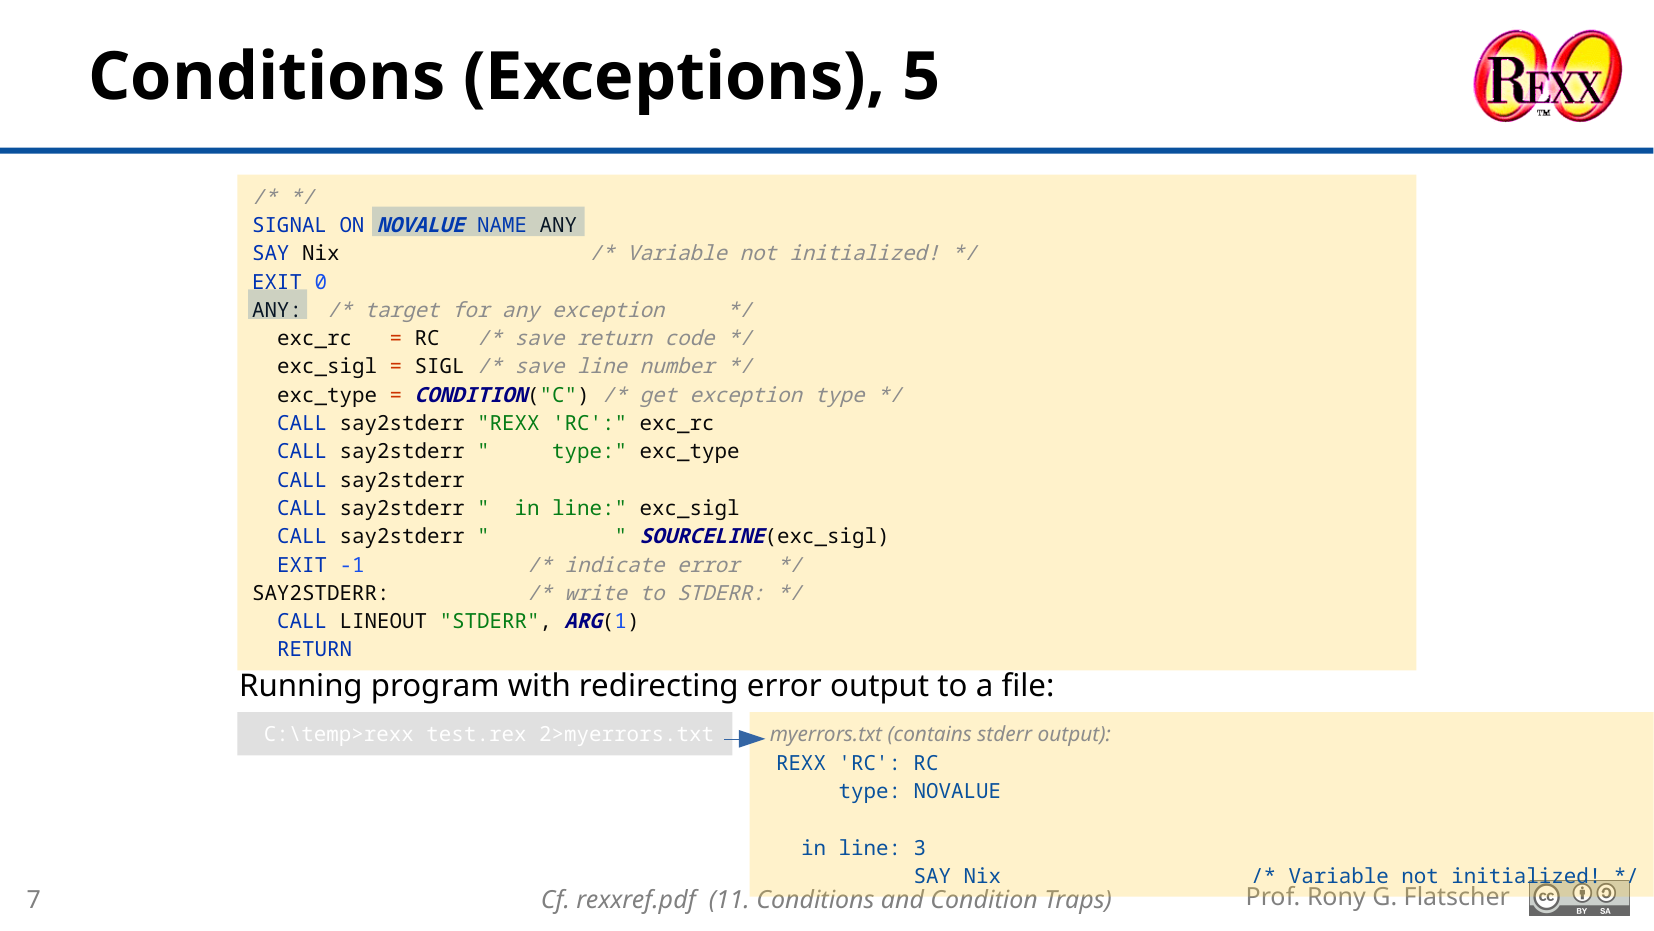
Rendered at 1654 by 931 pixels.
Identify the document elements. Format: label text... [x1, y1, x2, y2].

text_box myerrors.txt (contains stderr output): REXX 'RC': RC type: NOVALUE in line: 3 SAY Nix /* Variable not initialized! */ [749, 712, 1654, 889]
text_box [248, 289, 308, 319]
text_box [372, 206, 585, 237]
text_box /* */ SIGNAL ON NOVALUE NAME ANY SAY Nix /* Variable not initialized! */ EXIT 0 ANY: /* target for any exception */ exc_rc = RC /* save return code */ exc_sigl = SIGL /* save line number */ exc_type = CONDITION("C") /* get exception type */ CALL say2stderr "REXX 'RC':" exc_rc CALL say2stderr " type:" exc_type CALL say2stderr CALL say2stderr " in line:" exc_sigl CALL say2stderr " " SOURCELINE(exc_sigl) EXIT -1 /* indicate error */ SAY2STDERR: /* write to STDERR: */ CALL LINEOUT "STDERR", ARG(1) RETURN [237, 174, 1417, 649]
text_box Cf. rexxref.pdf (11. Conditions and Condition Traps) [0, 874, 1654, 922]
text_box Running program with redirecting error output to a file: [224, 655, 1411, 752]
title Conditions (Exceptions), 5 [29, 0, 1654, 148]
